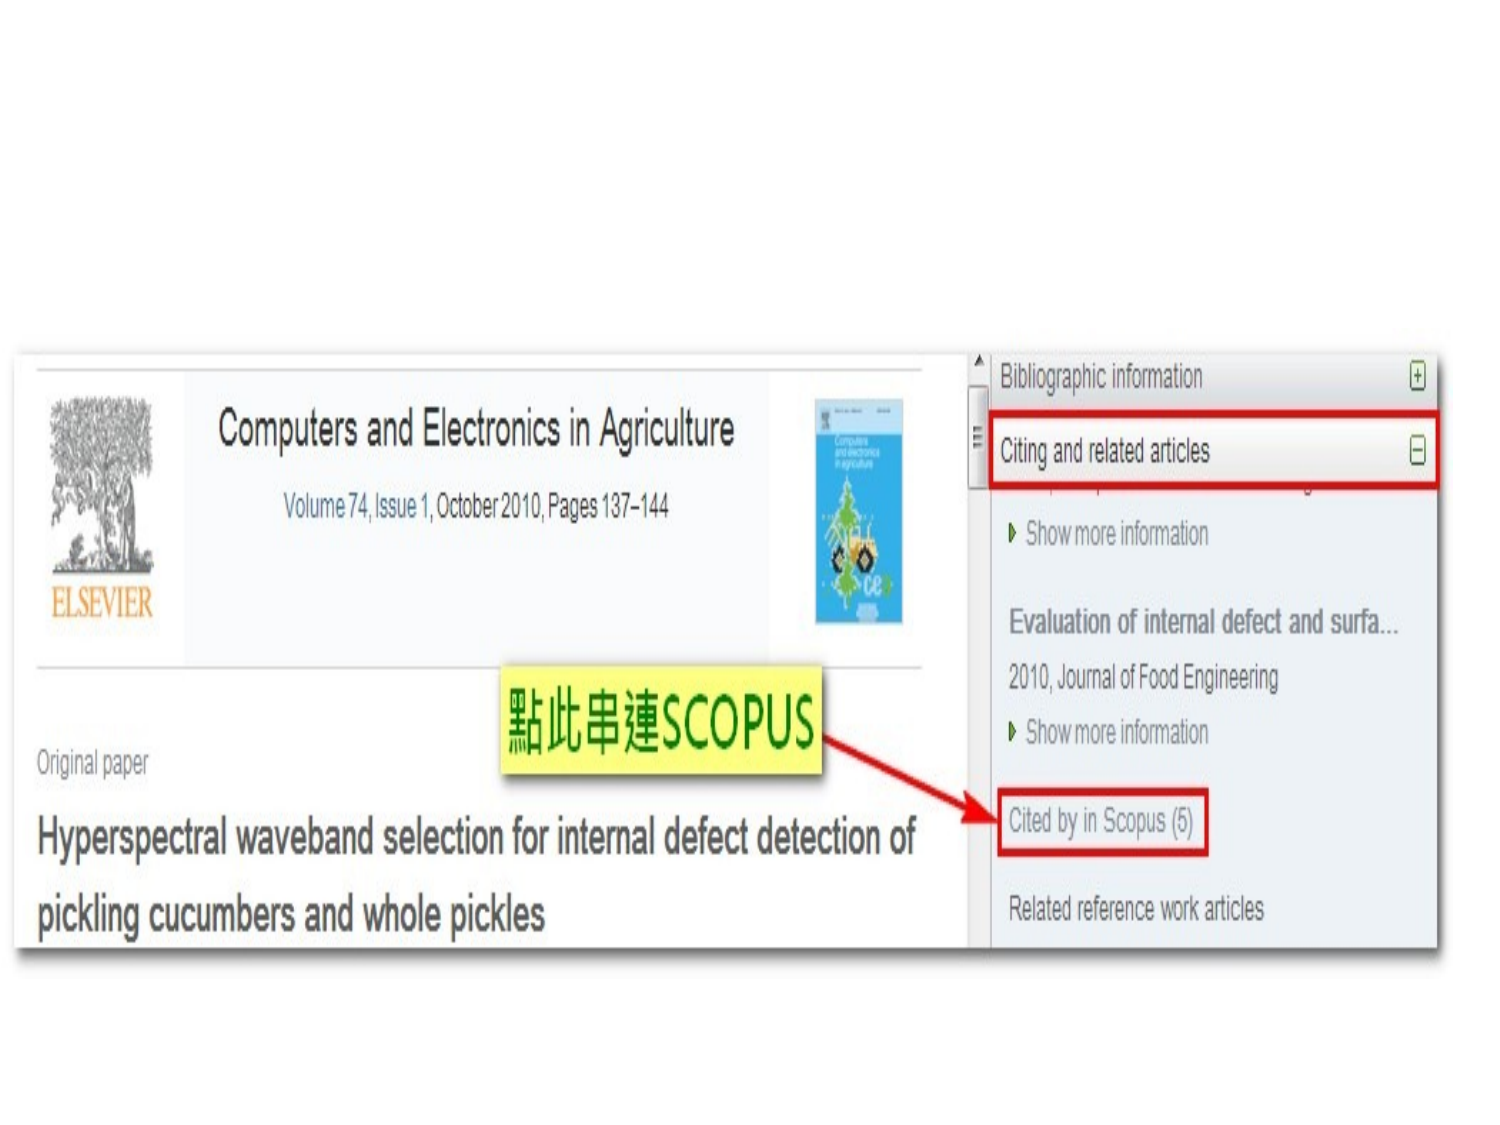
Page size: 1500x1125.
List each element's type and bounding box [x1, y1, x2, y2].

picture [0, 328, 1453, 979]
